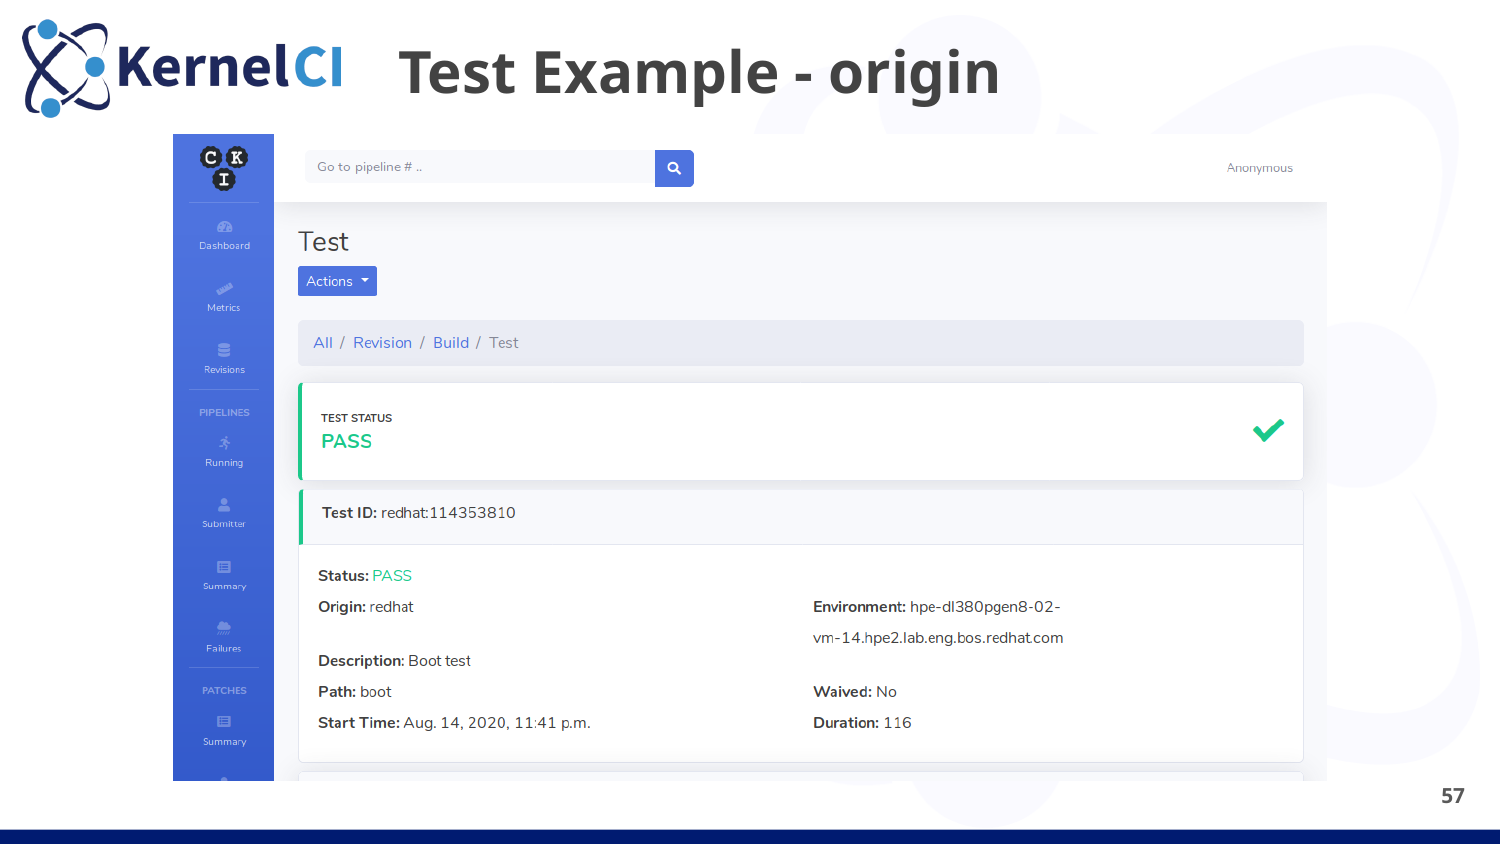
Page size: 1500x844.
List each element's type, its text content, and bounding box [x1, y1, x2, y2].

title Test Example - origin [383, 23, 1455, 117]
slide_number <number> [1389, 764, 1480, 830]
picture [22, 19, 341, 118]
picture [173, 15, 1480, 828]
